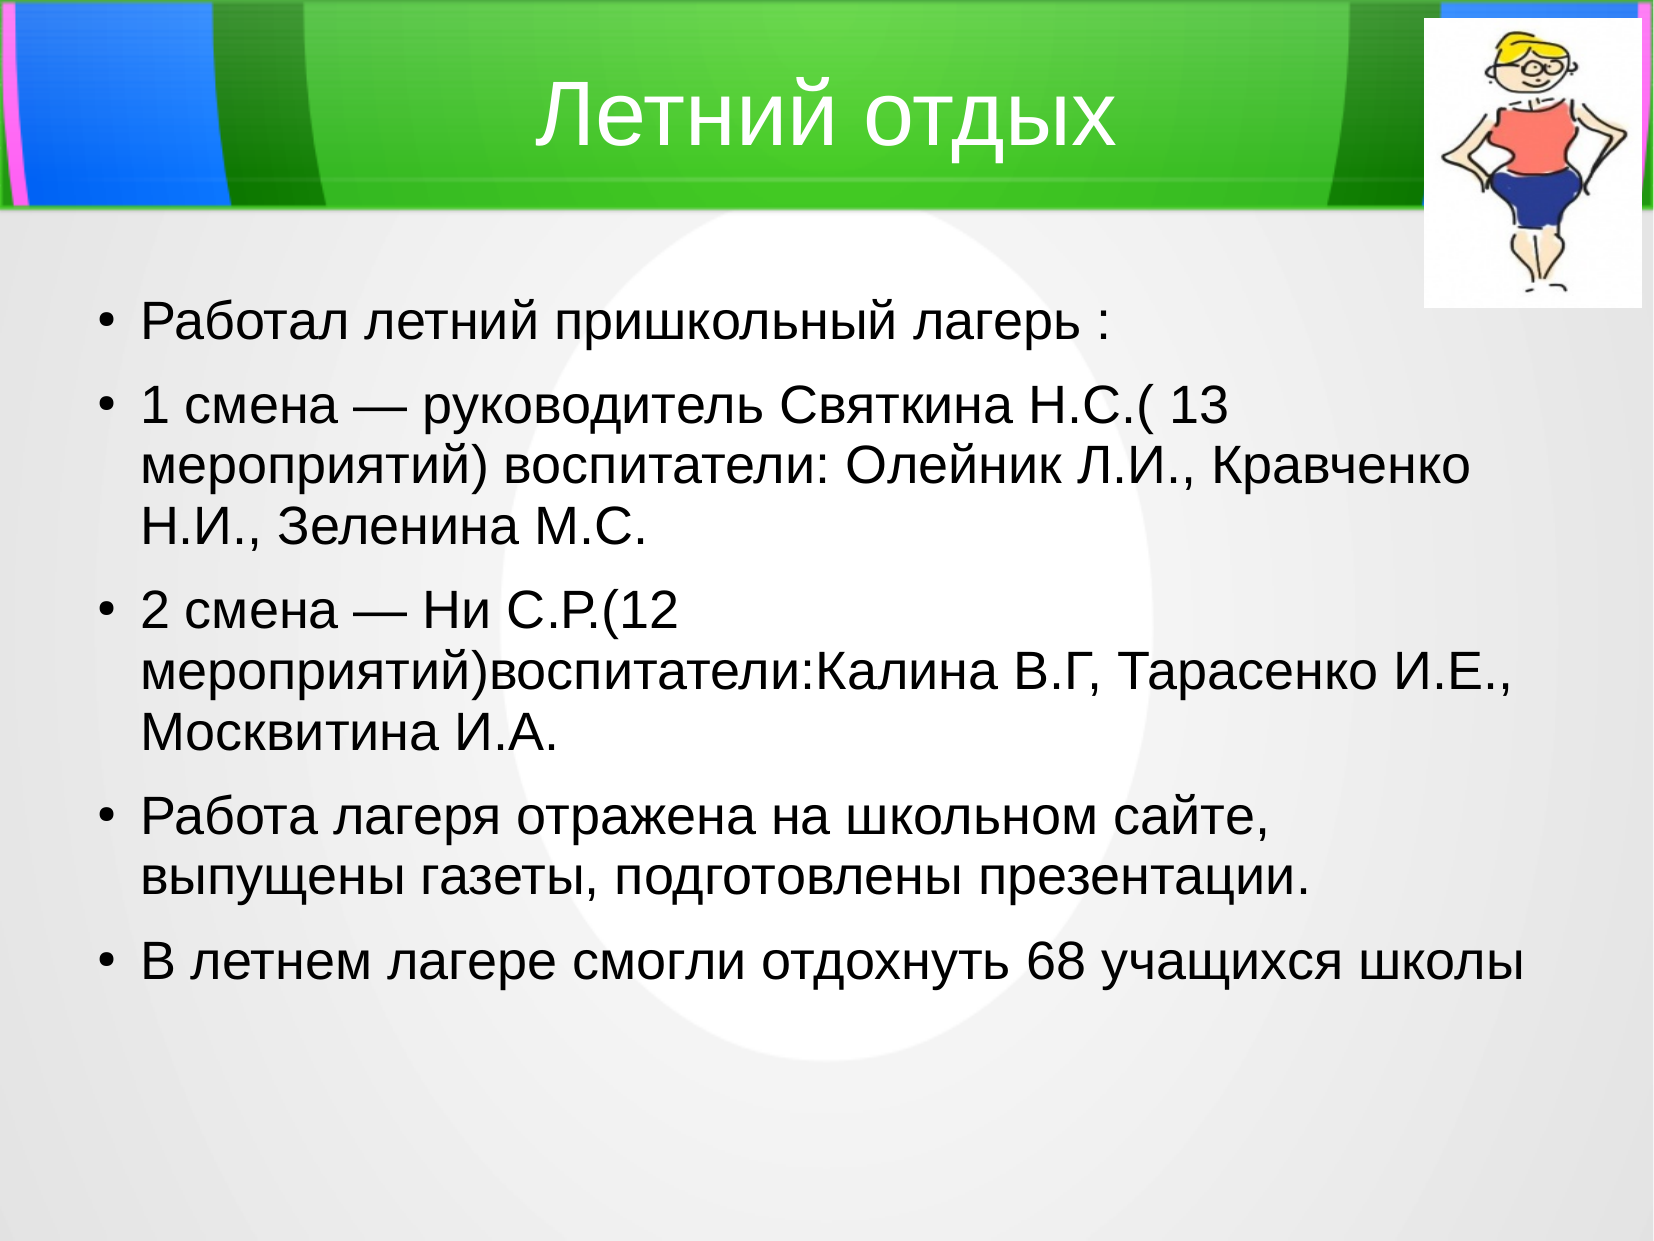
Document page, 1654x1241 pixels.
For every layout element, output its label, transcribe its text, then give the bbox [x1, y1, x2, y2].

list Работал летний пришкольный лагерь : 1 смена — руководитель Святкина Н.С.( 13 мероприятий) воспитатели: Олейник Л.И., Кравченко Н.И., Зеленина М.С. 2 смена — Ни С.Р.(12 мероприятий)воспитатели:Калина В.Г, Тарасенко И.Е., Москвитина И.А. Работа лагеря отражена на школьном сайте, выпущены газеты, подготовлены презентации. В летнем лагере смогли отдохнуть 68 учащихся школы [82, 290, 1538, 1010]
picture [0, 0, 1654, 1241]
title Летний отдых [82, 49, 1424, 179]
